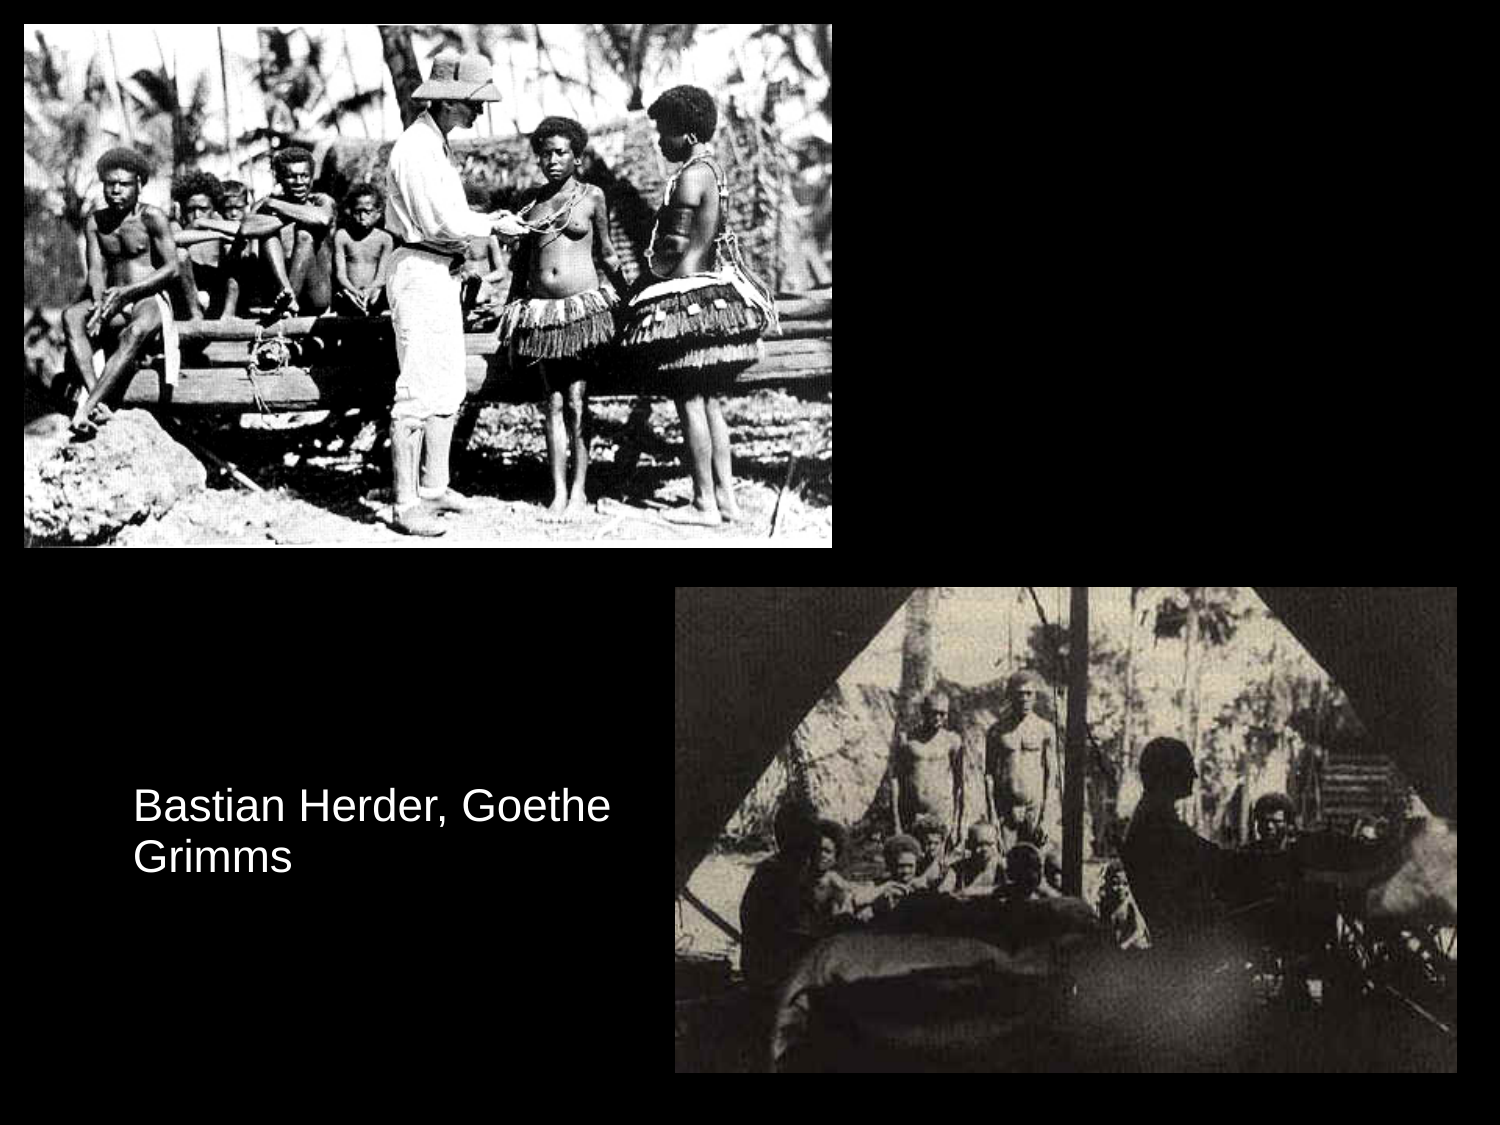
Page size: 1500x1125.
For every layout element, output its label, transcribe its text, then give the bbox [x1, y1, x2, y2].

picture [675, 587, 1457, 1073]
picture [24, 24, 832, 548]
text_box Bastian Herder, Goethe Grimms [118, 772, 647, 890]
